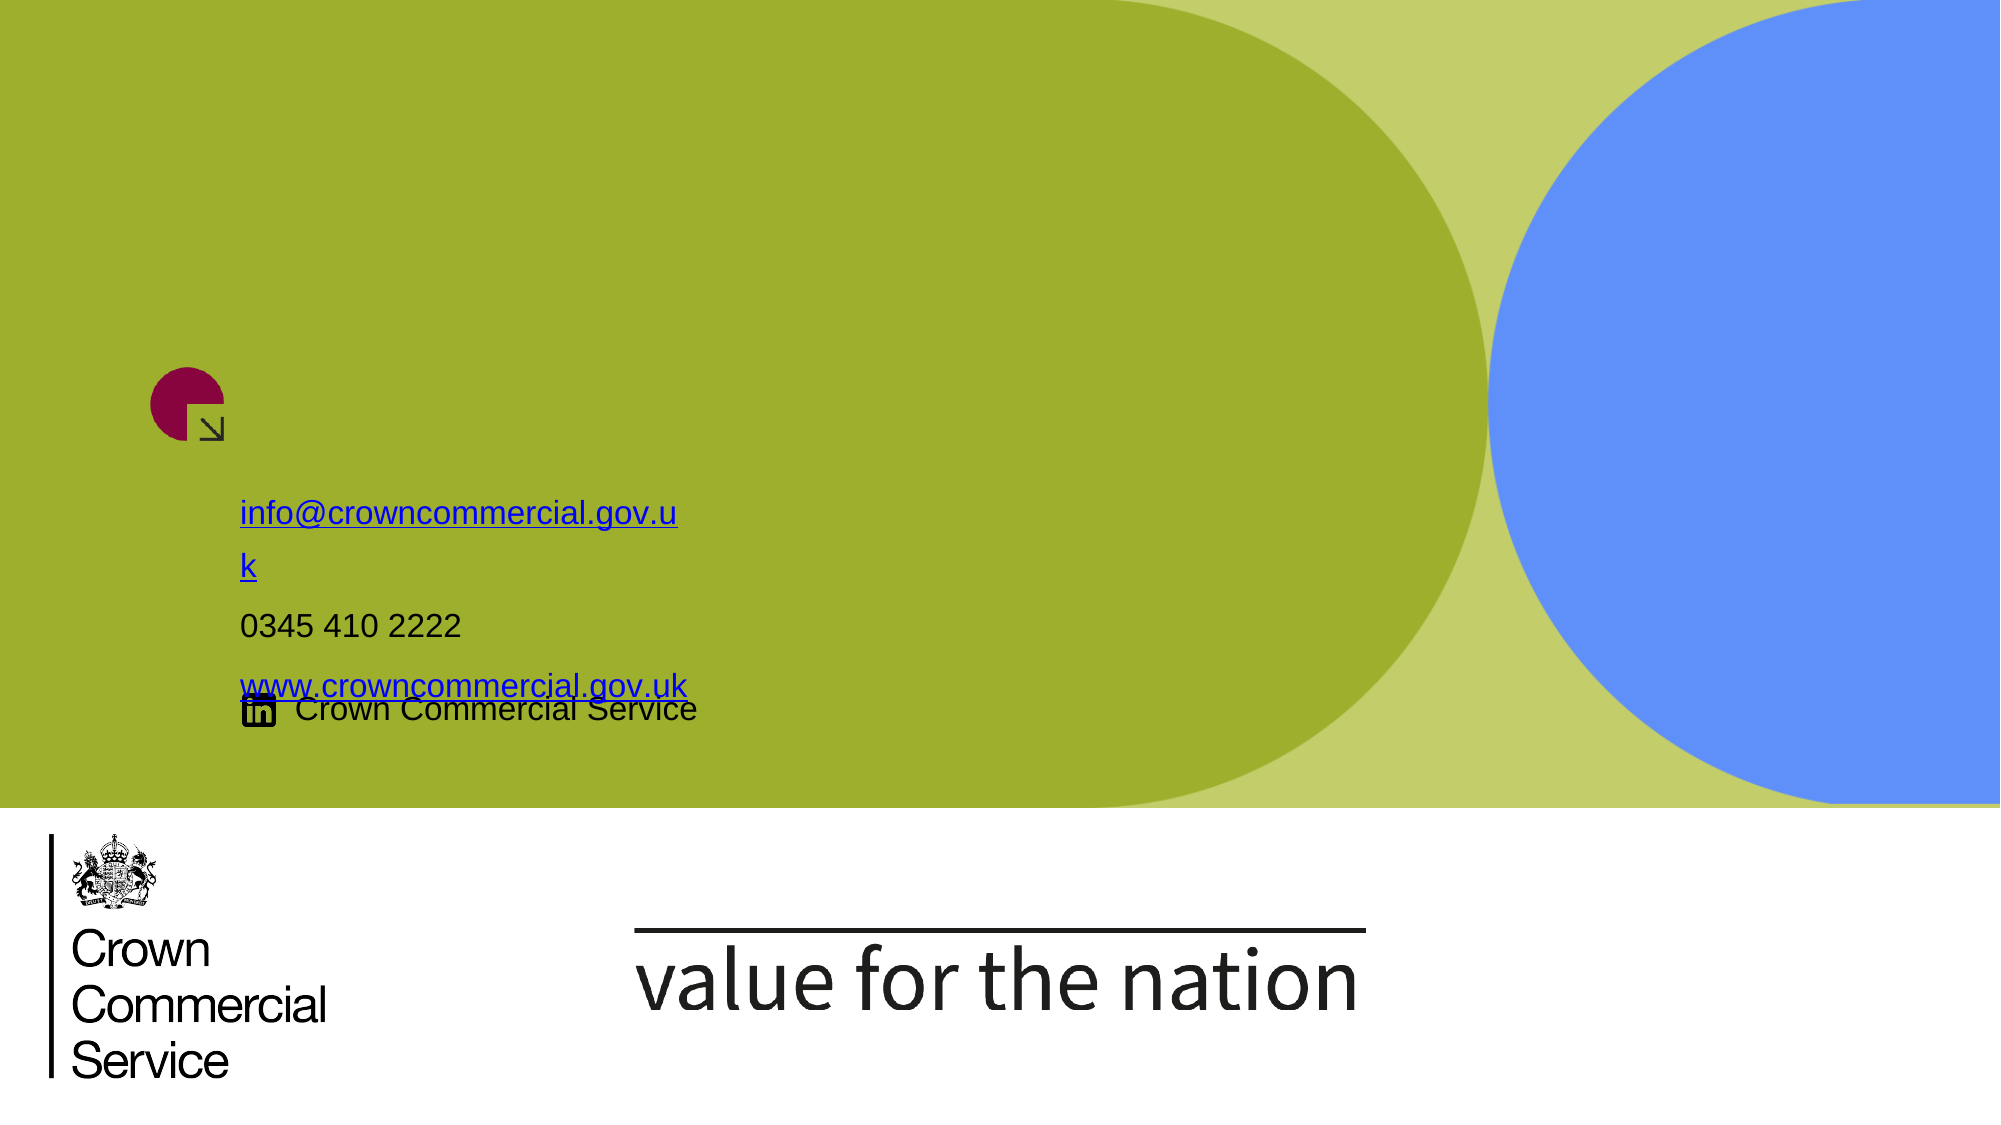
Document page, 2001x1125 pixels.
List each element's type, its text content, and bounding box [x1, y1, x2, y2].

title info@crowncommercial.gov.uk 0345 410 2222 www.crowncommercial.gov.uk [238, 471, 755, 610]
